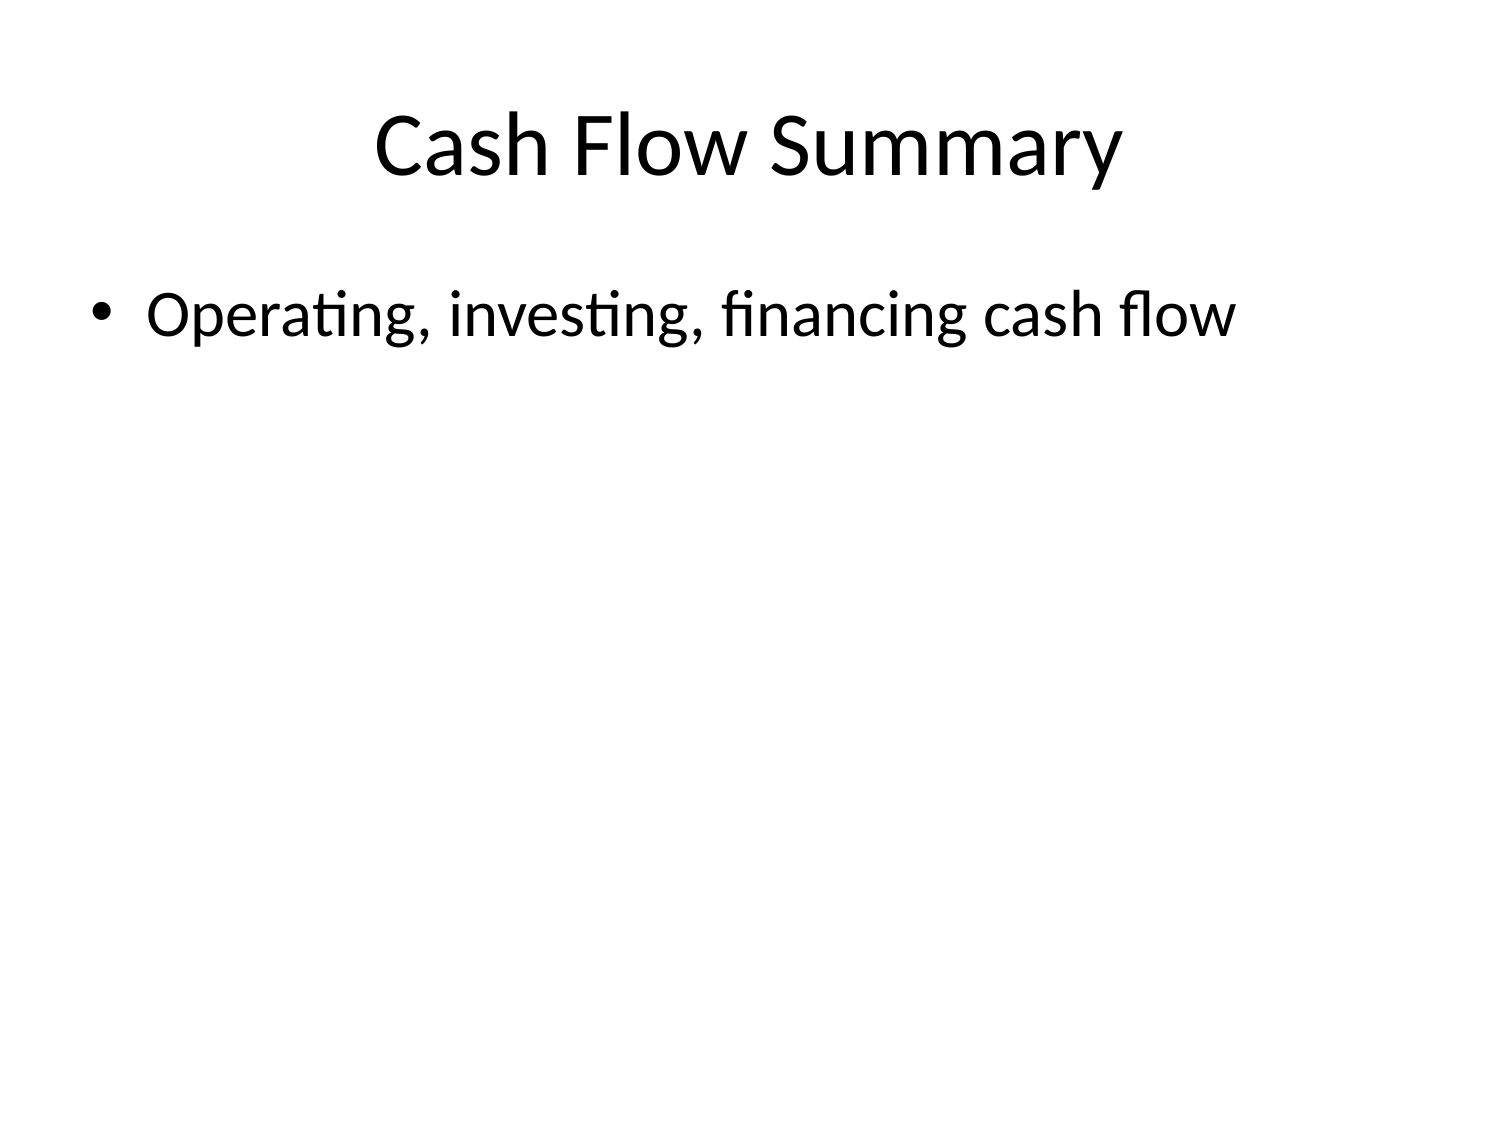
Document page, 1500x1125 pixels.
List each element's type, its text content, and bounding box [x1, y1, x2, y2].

title Cash Flow Summary [75, 45, 1425, 233]
list Operating, investing, financing cash flow [75, 262, 1425, 1005]
